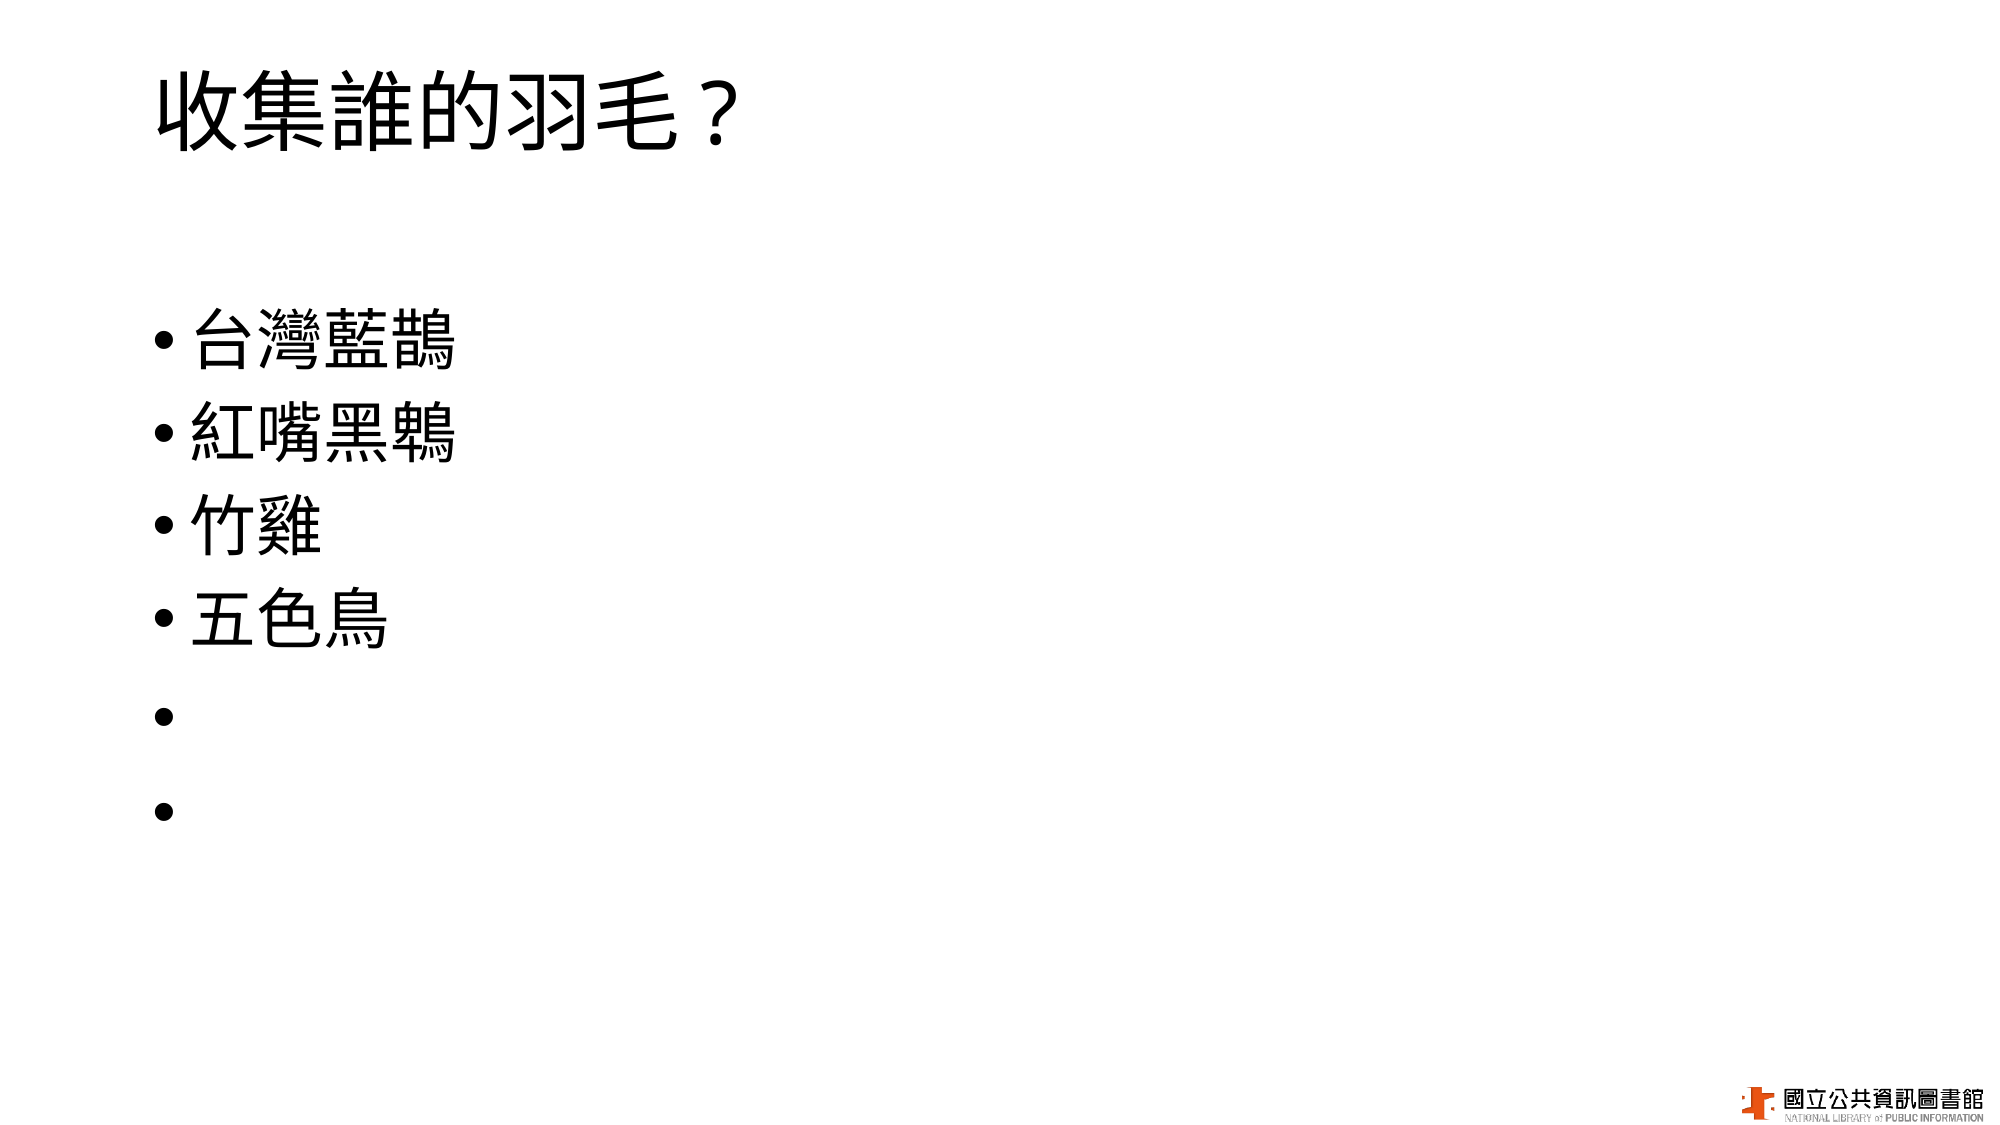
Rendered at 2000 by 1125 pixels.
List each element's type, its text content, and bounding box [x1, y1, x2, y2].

list 台灣藍鵲 紅嘴黑鵯 竹雞 五色鳥 [137, 299, 1863, 1014]
title 收集誰的羽毛? [137, 59, 1863, 278]
